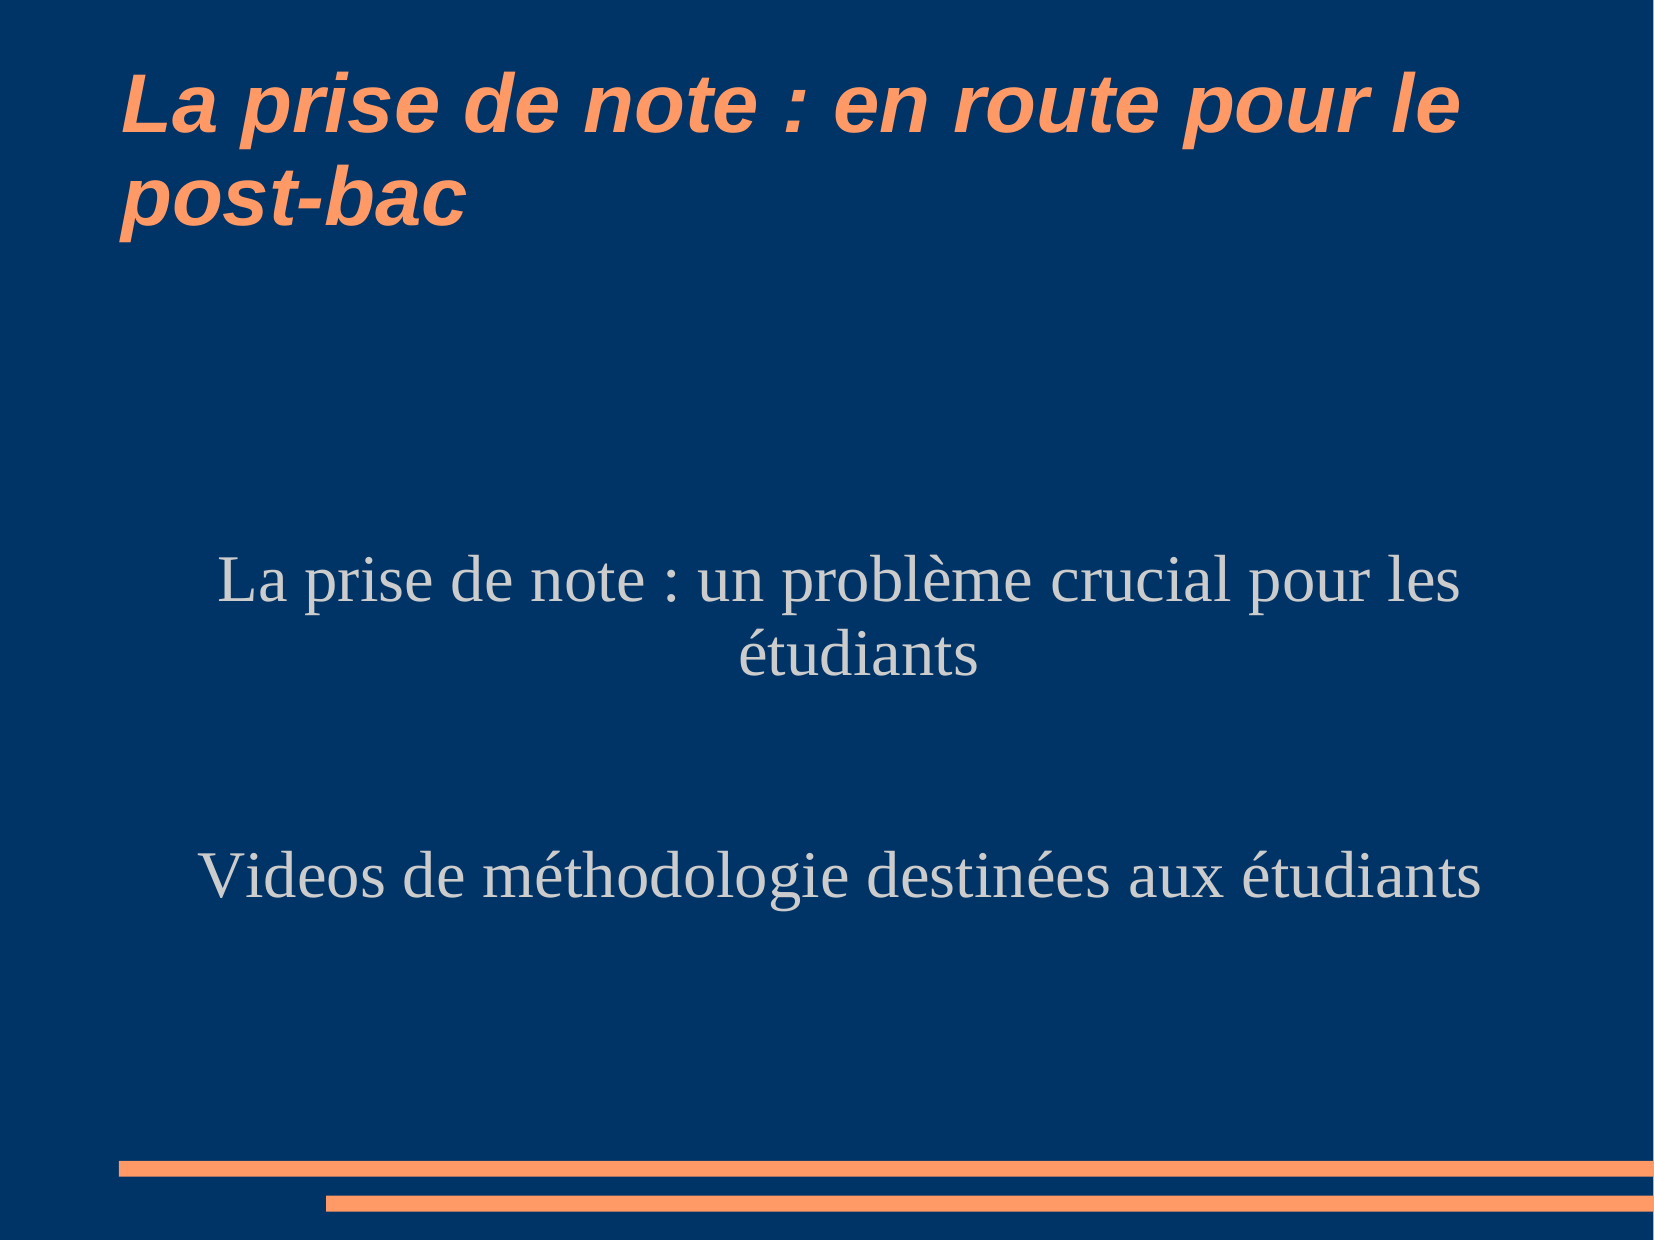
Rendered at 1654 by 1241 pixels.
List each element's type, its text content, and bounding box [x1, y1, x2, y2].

title La prise de note : en route pour le post-bac [121, 46, 1534, 254]
subtitle La prise de note : un problème crucial pour les étudiants Videos de méthodologie destinées aux étudiants [121, 322, 1561, 1132]
